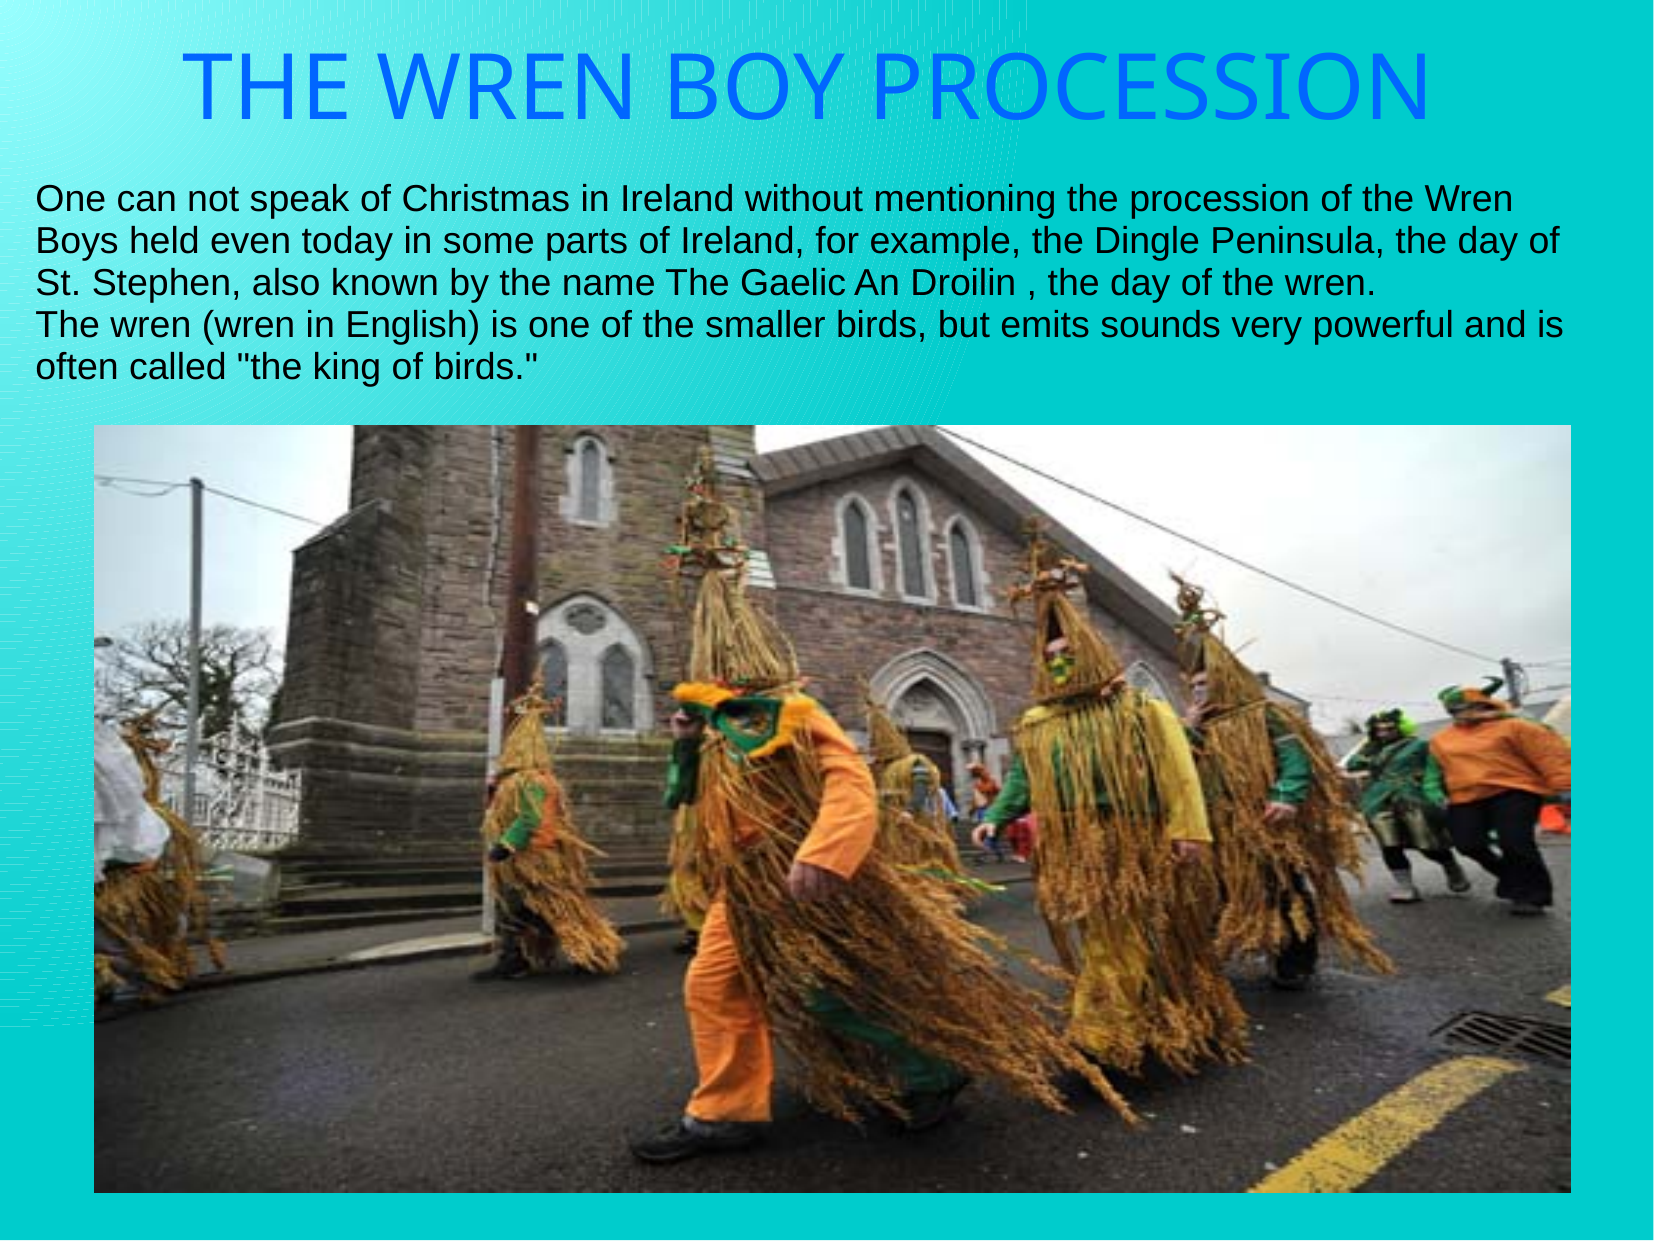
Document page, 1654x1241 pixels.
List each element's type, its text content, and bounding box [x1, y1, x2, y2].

list One can not speak of Christmas in Ireland without mentioning the procession of the Wren Boys held even today in some parts of Ireland, for example, the Dingle Peninsula, the day of St. Stephen, also known by the name The Gaelic An Droilin , the day of the wren. The wren (wren in English) is one of the smaller birds, but emits sounds very powerful and is often called "the king of birds." [35, 177, 1607, 1134]
title THE WREN BOY PROCESSION [94, 2, 1524, 166]
picture [94, 425, 1571, 1193]
